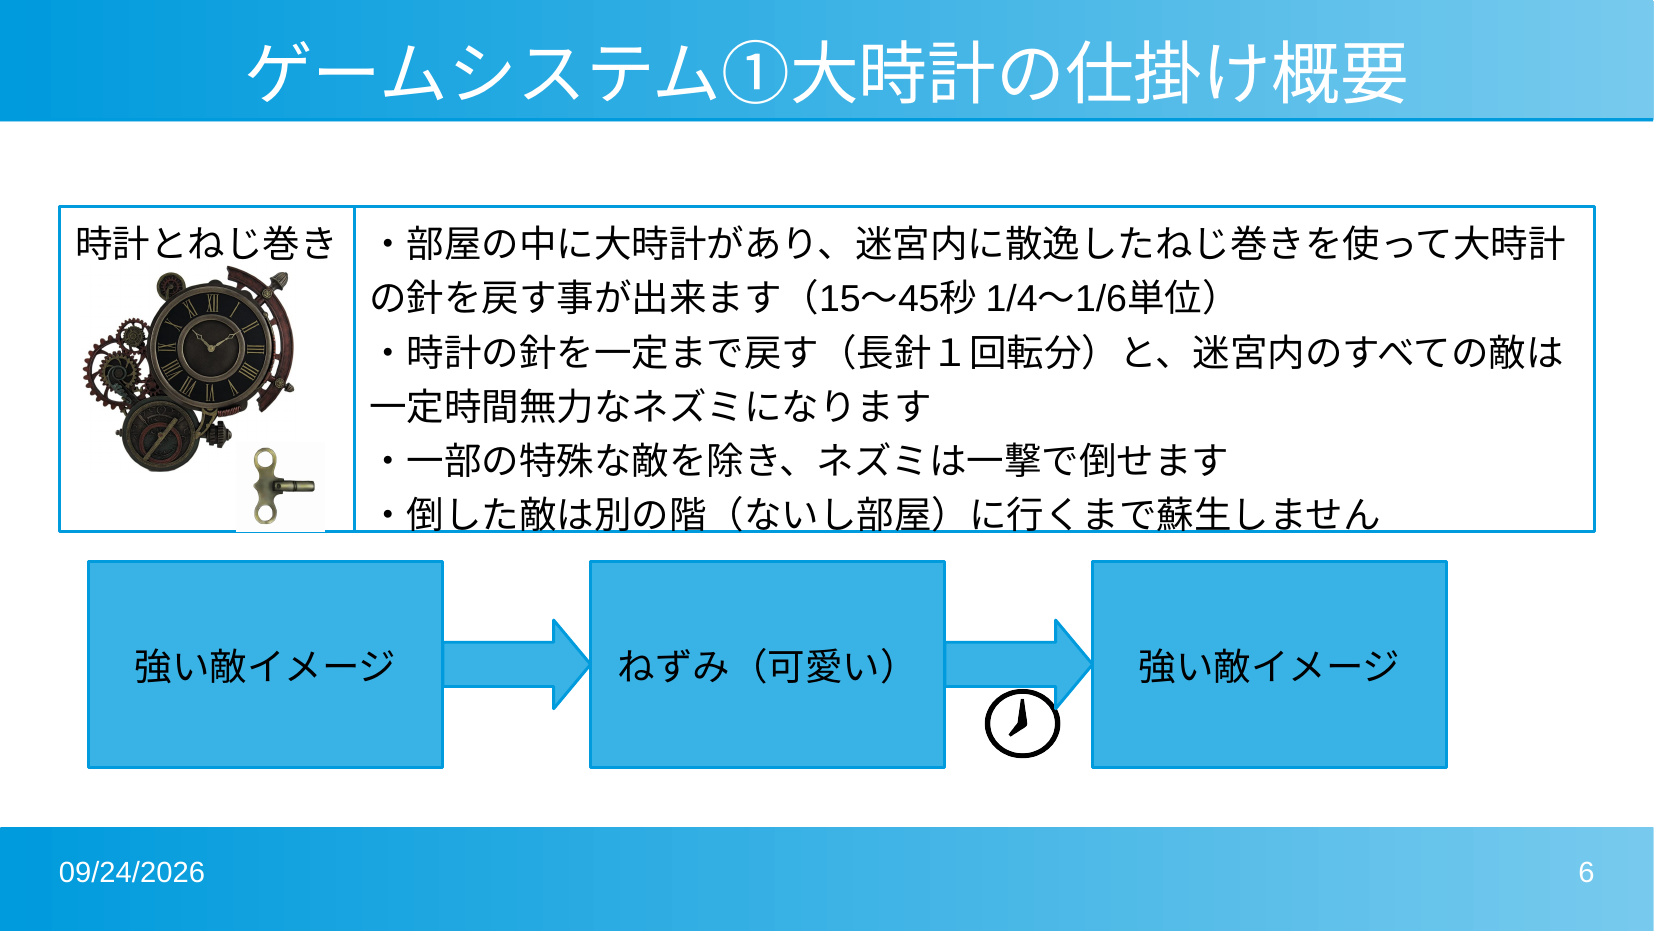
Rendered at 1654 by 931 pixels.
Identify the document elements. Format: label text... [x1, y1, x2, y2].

text_box ねずみ（可愛い） [590, 561, 945, 768]
text_box 強い敵イメージ [1092, 561, 1447, 768]
text_box 強い敵イメージ [88, 561, 443, 768]
text_box [944, 620, 1093, 709]
title ゲームシステム①大時計の仕掛け概要 [59, 29, 1595, 108]
text_box ・部屋の中に大時計があり、迷宮内に散逸したねじ巻きを使って大時計の針を戻す事が出来ます（15～45秒 1/4～1/6単位） ・時計の針を一定まで戻す（長針１回転分）と、迷宮内のすべての敵は一定時間無力なネズミになります ・一部の特殊な敵を除き、ネズミは一撃で倒せます ・倒した敵は別の階（ないし部屋）に行くまで蘇生しません [356, 206, 1595, 532]
text_box [442, 620, 591, 709]
picture [81, 265, 325, 531]
text_box 時計とねじ巻き [59, 206, 355, 532]
picture [974, 689, 1071, 768]
